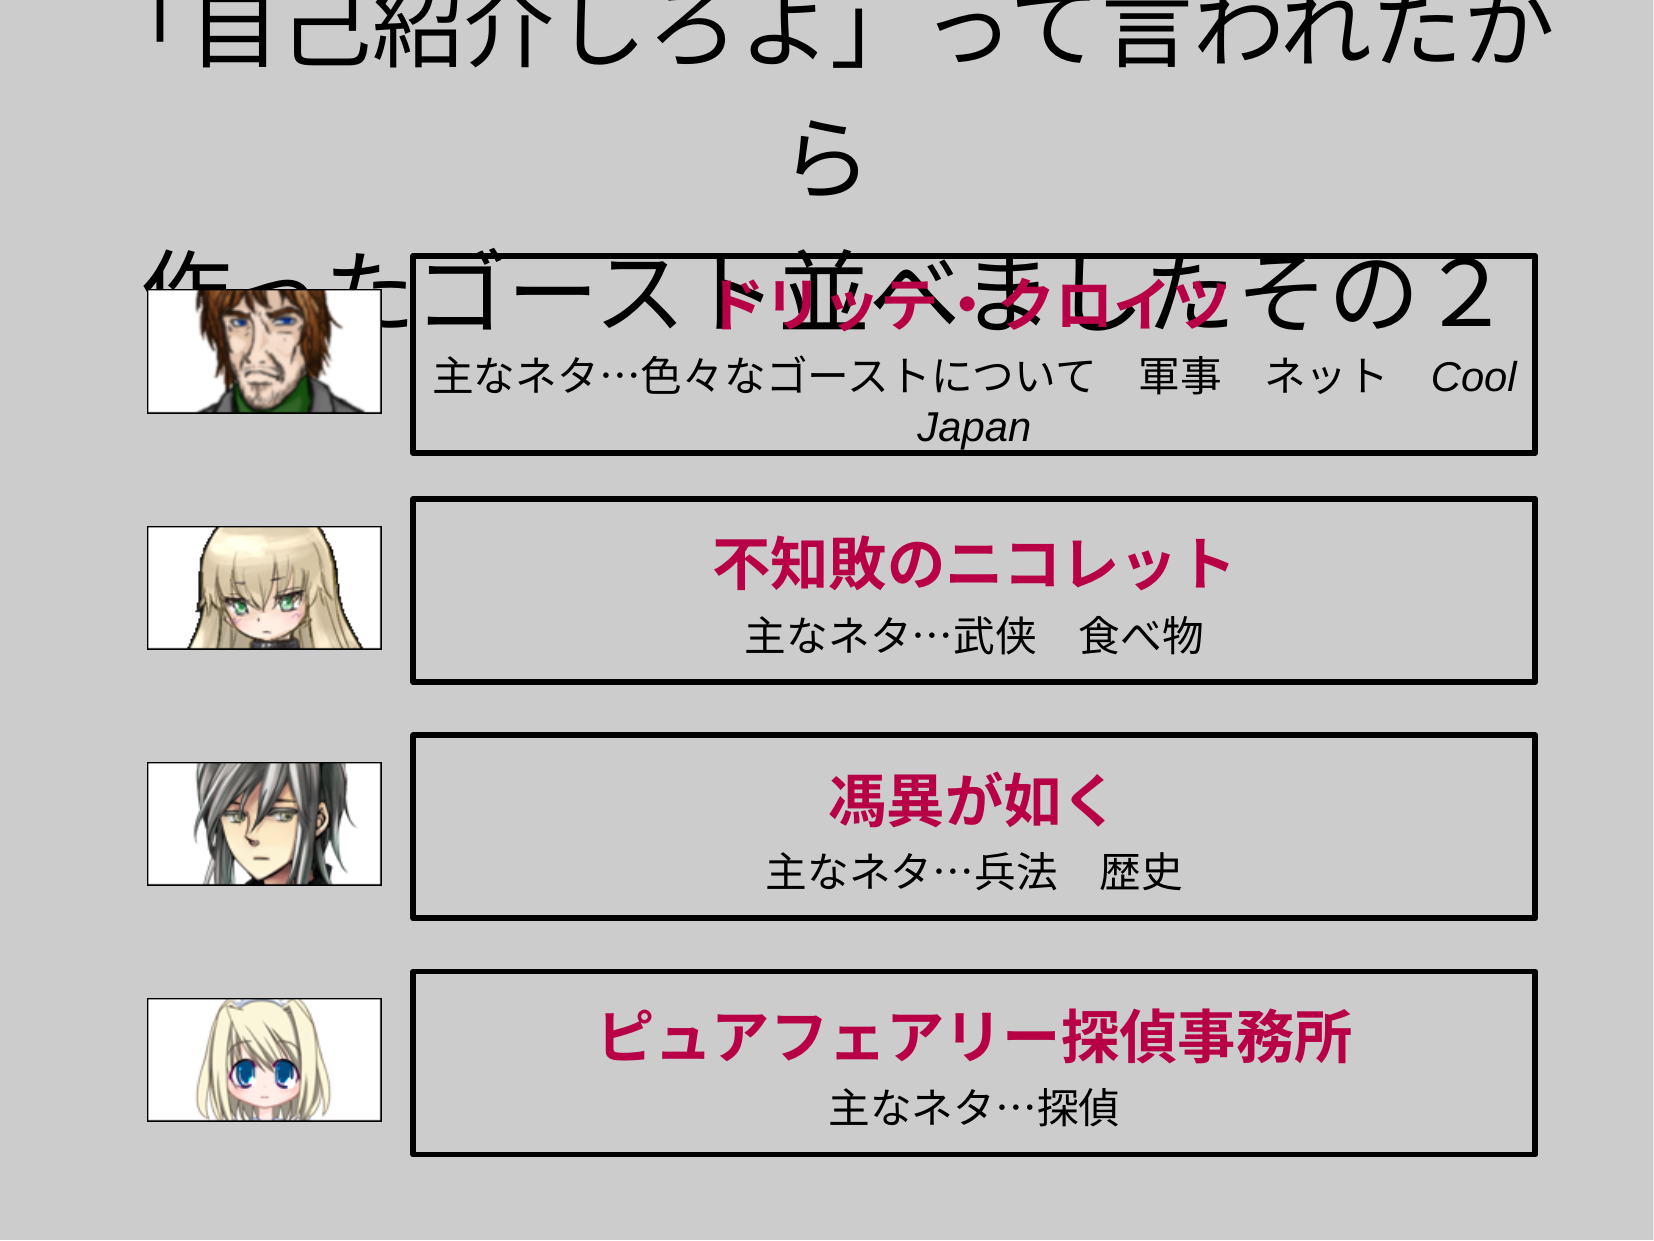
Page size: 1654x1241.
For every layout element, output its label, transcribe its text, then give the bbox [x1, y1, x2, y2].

title ドリッテ・クロイツ 主なネタ…色々なゴーストについて 軍事 ネット Cool Japan [413, 262, 1536, 446]
title ピュアフェアリー探偵事務所 主なネタ…探偵 [413, 971, 1536, 1155]
title 「自己紹介しろよ」って言われたから 作ったゴースト並べましたその２ [82, 0, 1571, 332]
title 不知敗のニコレット 主なネタ…武侠 食べ物 [413, 499, 1536, 683]
picture [147, 998, 382, 1123]
picture [147, 762, 382, 886]
picture [147, 289, 382, 414]
picture [147, 526, 382, 650]
title 馮異が如く 主なネタ…兵法 歴史 [413, 735, 1536, 919]
